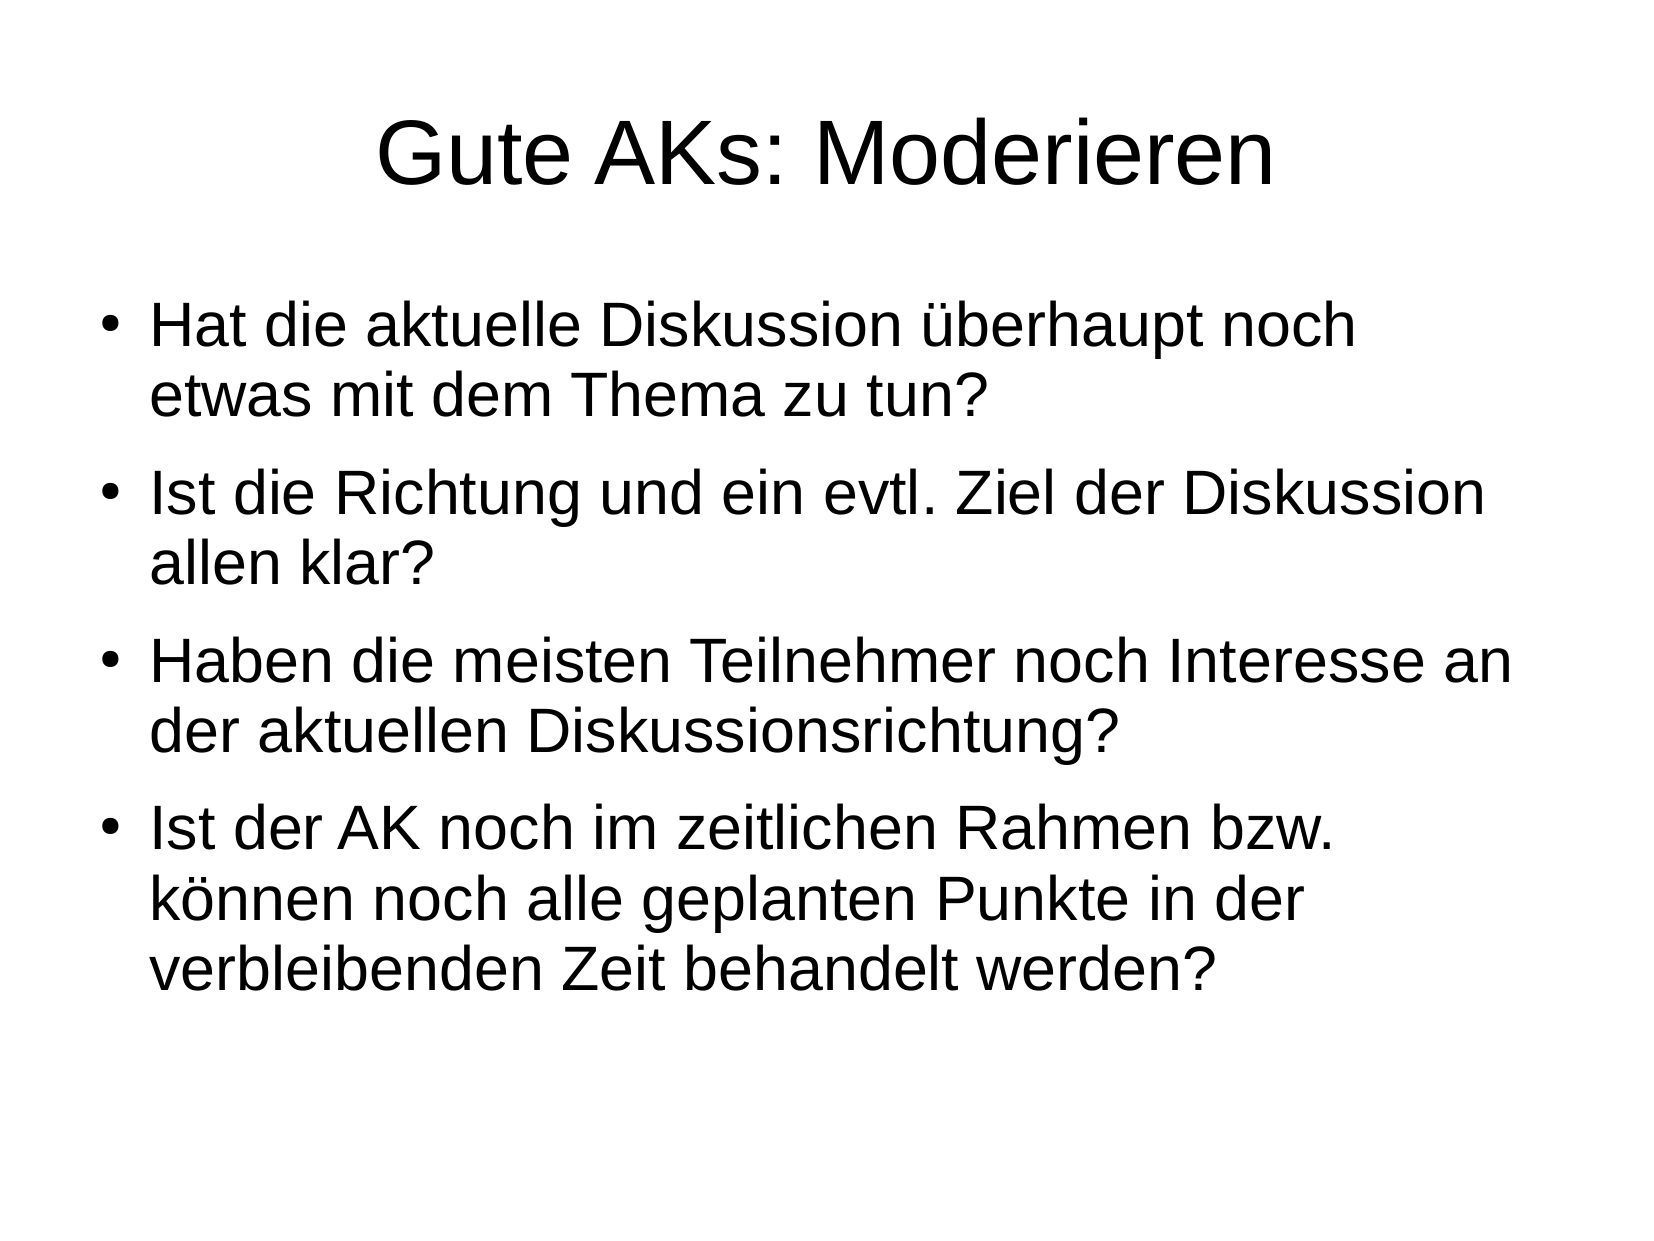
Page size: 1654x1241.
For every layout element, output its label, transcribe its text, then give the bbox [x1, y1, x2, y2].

title Gute AKs: Moderieren [82, 49, 1571, 257]
list Hat die aktuelle Diskussion überhaupt noch etwas mit dem Thema zu tun? Ist die Richtung und ein evtl. Ziel der Diskussion allen klar? Haben die meisten Teilnehmer noch Interesse an der aktuellen Diskussionsrichtung? Ist der AK noch im zeitlichen Rahmen bzw. können noch alle geplanten Punkte in der verbleibenden Zeit behandelt werden? [82, 290, 1538, 1010]
